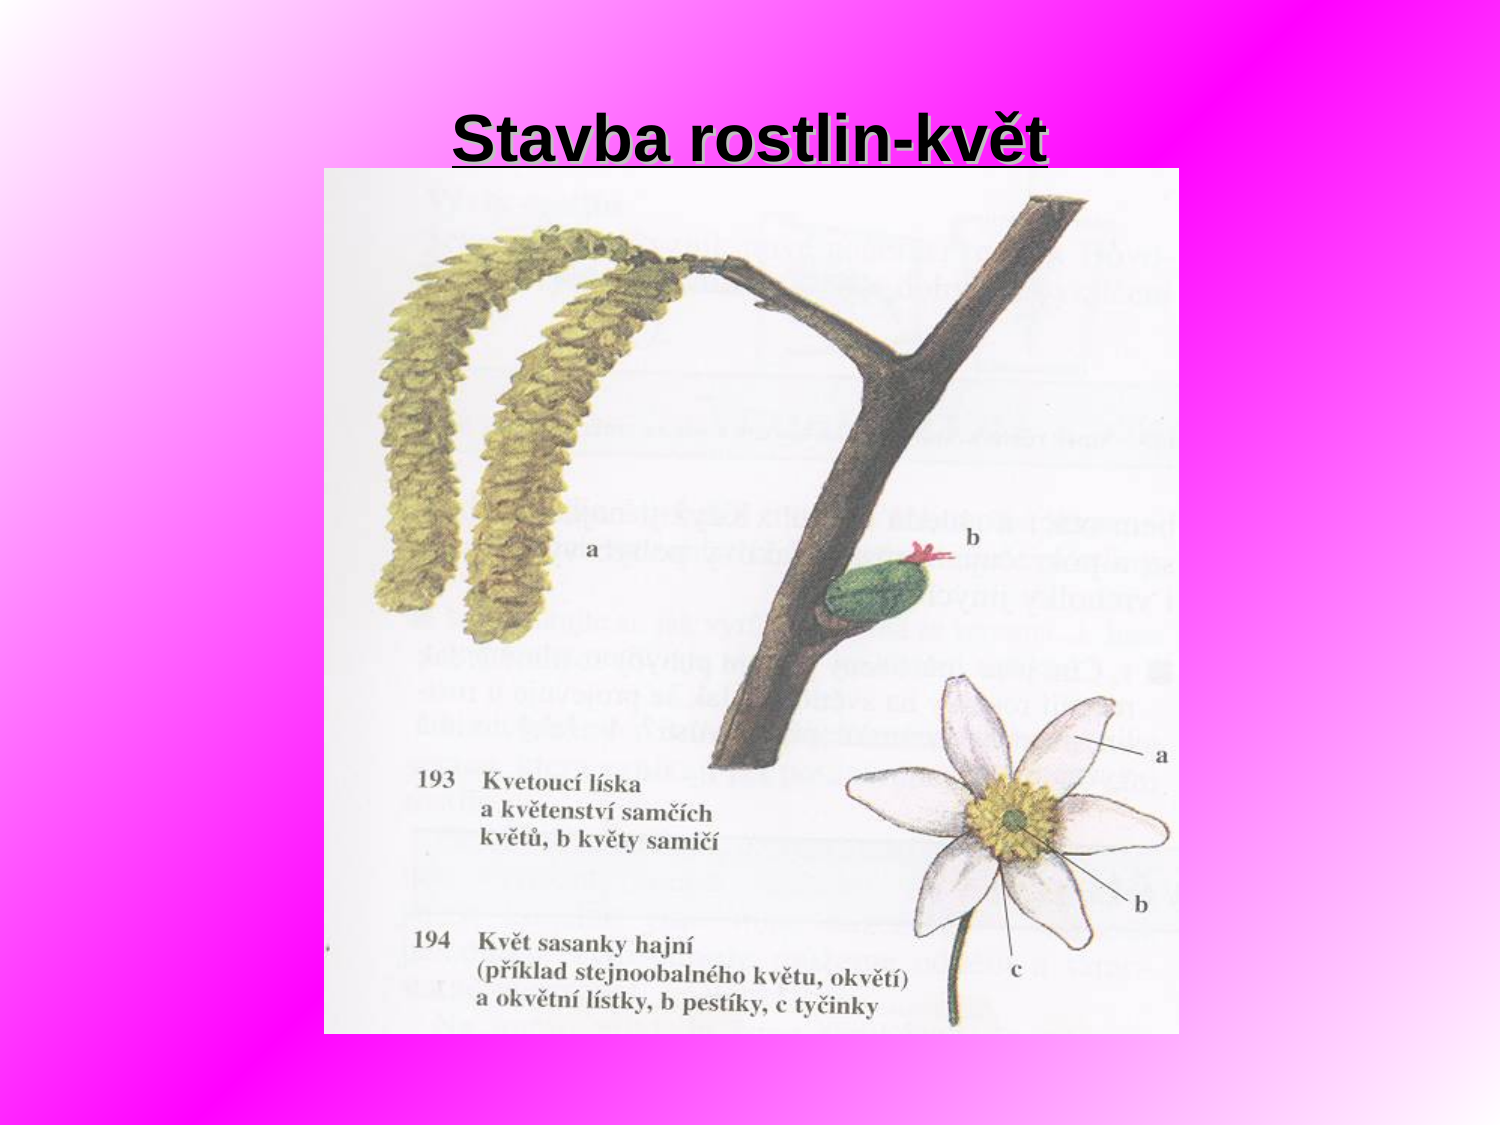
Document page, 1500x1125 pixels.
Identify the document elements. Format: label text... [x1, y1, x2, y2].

picture [324, 168, 1179, 1034]
title Stavba rostlin-květ [75, 21, 1425, 257]
